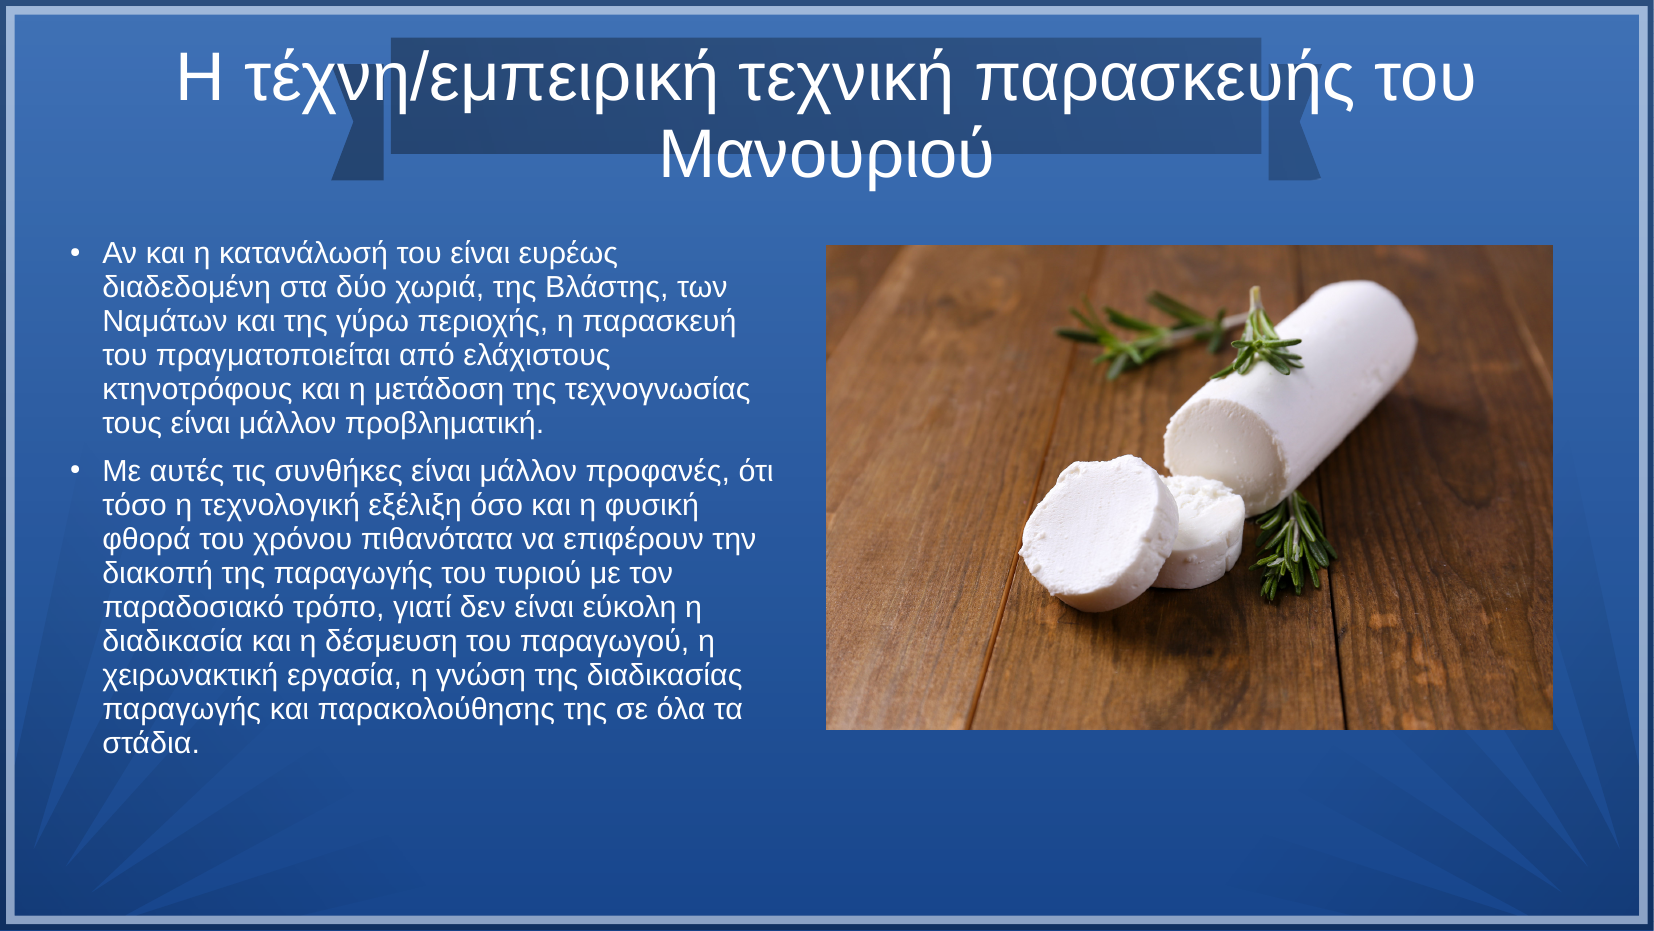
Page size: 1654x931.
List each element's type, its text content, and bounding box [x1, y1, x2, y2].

title Η τέχνη/εμπειρική τεχνική παρασκευής του Μανουριού [82, 12, 1571, 218]
list Αν και η κατανάλωσή του είναι ευρέως διαδεδομένη στα δύο χωριά, της Βλάστης, των Ναμάτων και της γύρω περιοχής, η παρασκευή του πραγματοποιείται από ελάχιστους κτηνοτρόφους και η μετάδοση της τεχνογνωσίας τους είναι μάλλον προβληματική. Με αυτές τις συνθήκες είναι μάλλον προφανές, ότι τόσο η τεχνολογική εξέλιξη όσο και η φυσική φθορά του χρόνου πιθανότατα να επιφέρουν την διακοπή της παραγωγής του τυριού με τον παραδοσιακό τρόπο, γιατί δεν είναι εύκολη η διαδικασία και η δέσμευση του παραγωγού, η χειρωνακτική εργασία, η γνώση της διαδικασίας παραγωγής και παρακολούθησης της σε όλα τα στάδια. [59, 236, 786, 776]
picture [826, 245, 1553, 730]
